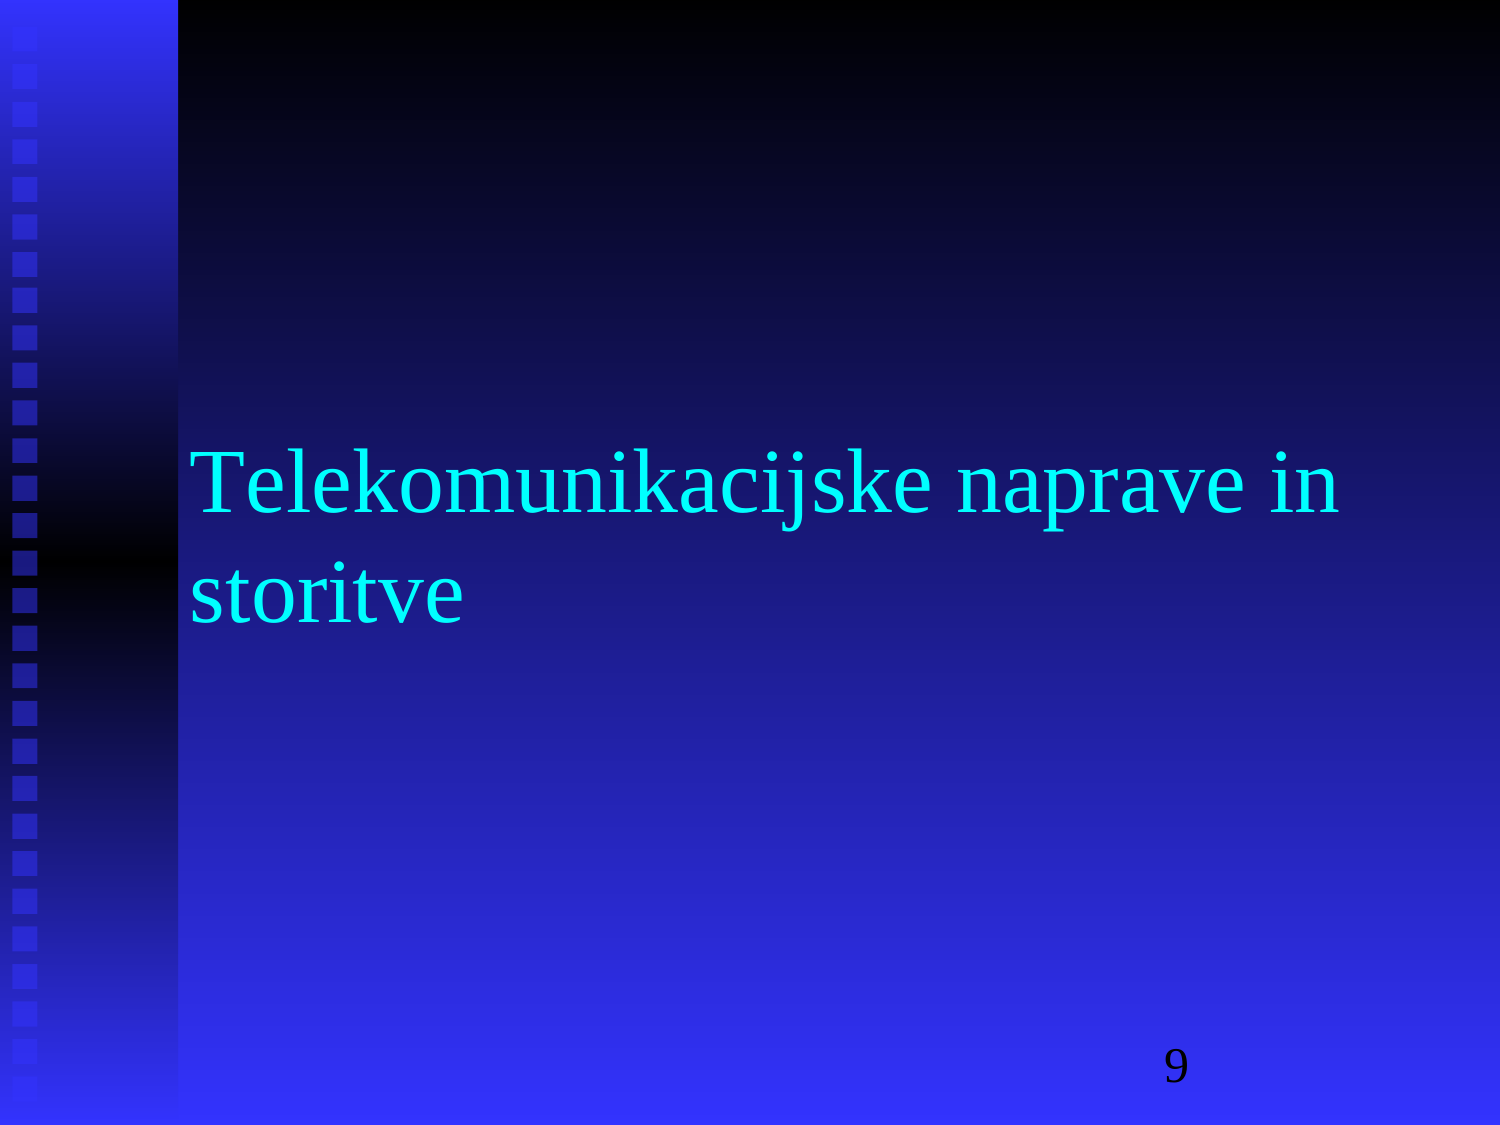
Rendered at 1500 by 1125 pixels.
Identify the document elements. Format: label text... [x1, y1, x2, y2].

title Telekomunikacijske naprave in storitve [174, 413, 1450, 649]
